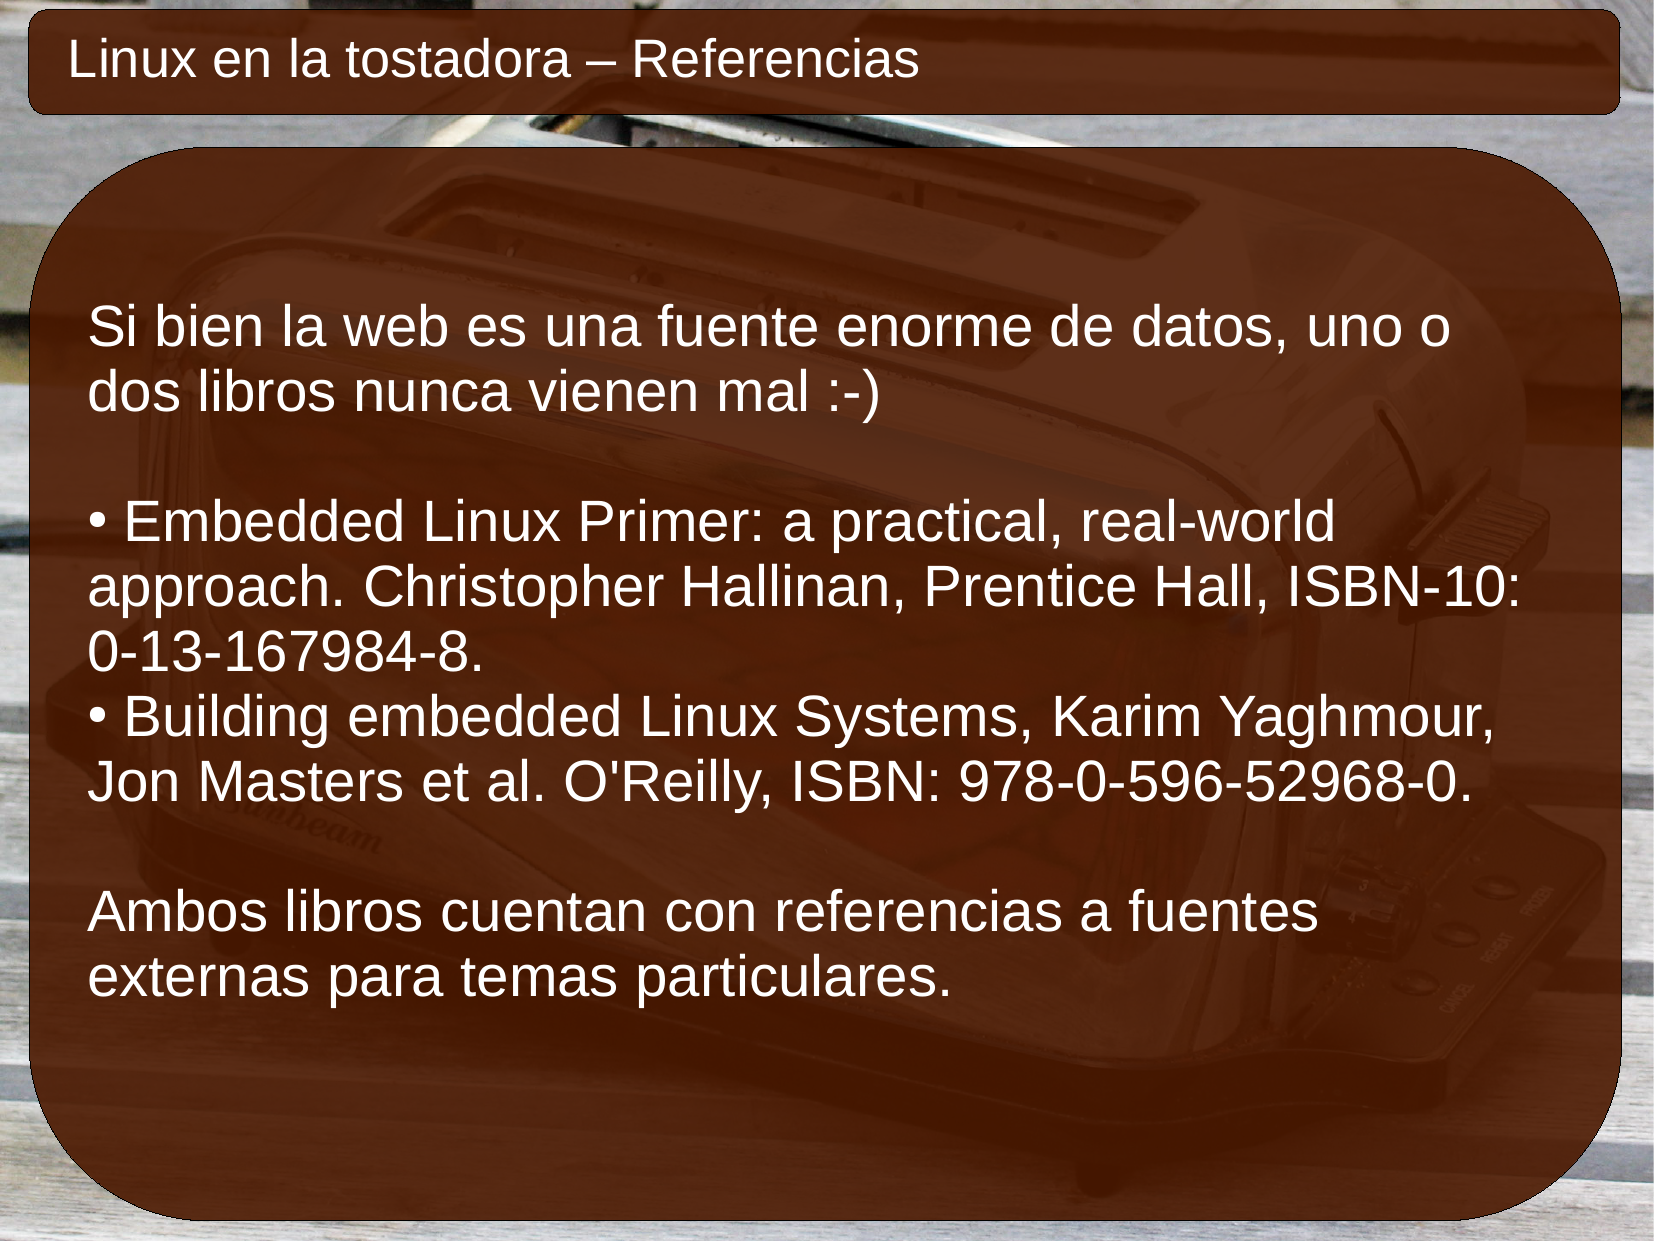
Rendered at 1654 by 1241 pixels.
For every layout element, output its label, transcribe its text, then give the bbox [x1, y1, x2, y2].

text_box [29, 147, 1622, 1221]
text_box [28, 9, 1621, 115]
text_box Si bien la web es una fuente enorme de datos, uno o dos libros nunca vienen mal :-) Embedded Linux Primer: a practical, real-world approach. Christopher Hallinan, Prentice Hall, ISBN-10: 0-13-167984-8. Building embedded Linux Systems, Karim Yaghmour, Jon Masters et al. O'Reilly, ISBN: 978-0-596-52968-0. Ambos libros cuentan con referencias a fuentes externas para temas particulares. [72, 286, 1556, 1082]
text_box Linux en la tostadora – Referencias [53, 20, 1572, 97]
picture [0, 0, 1654, 1241]
